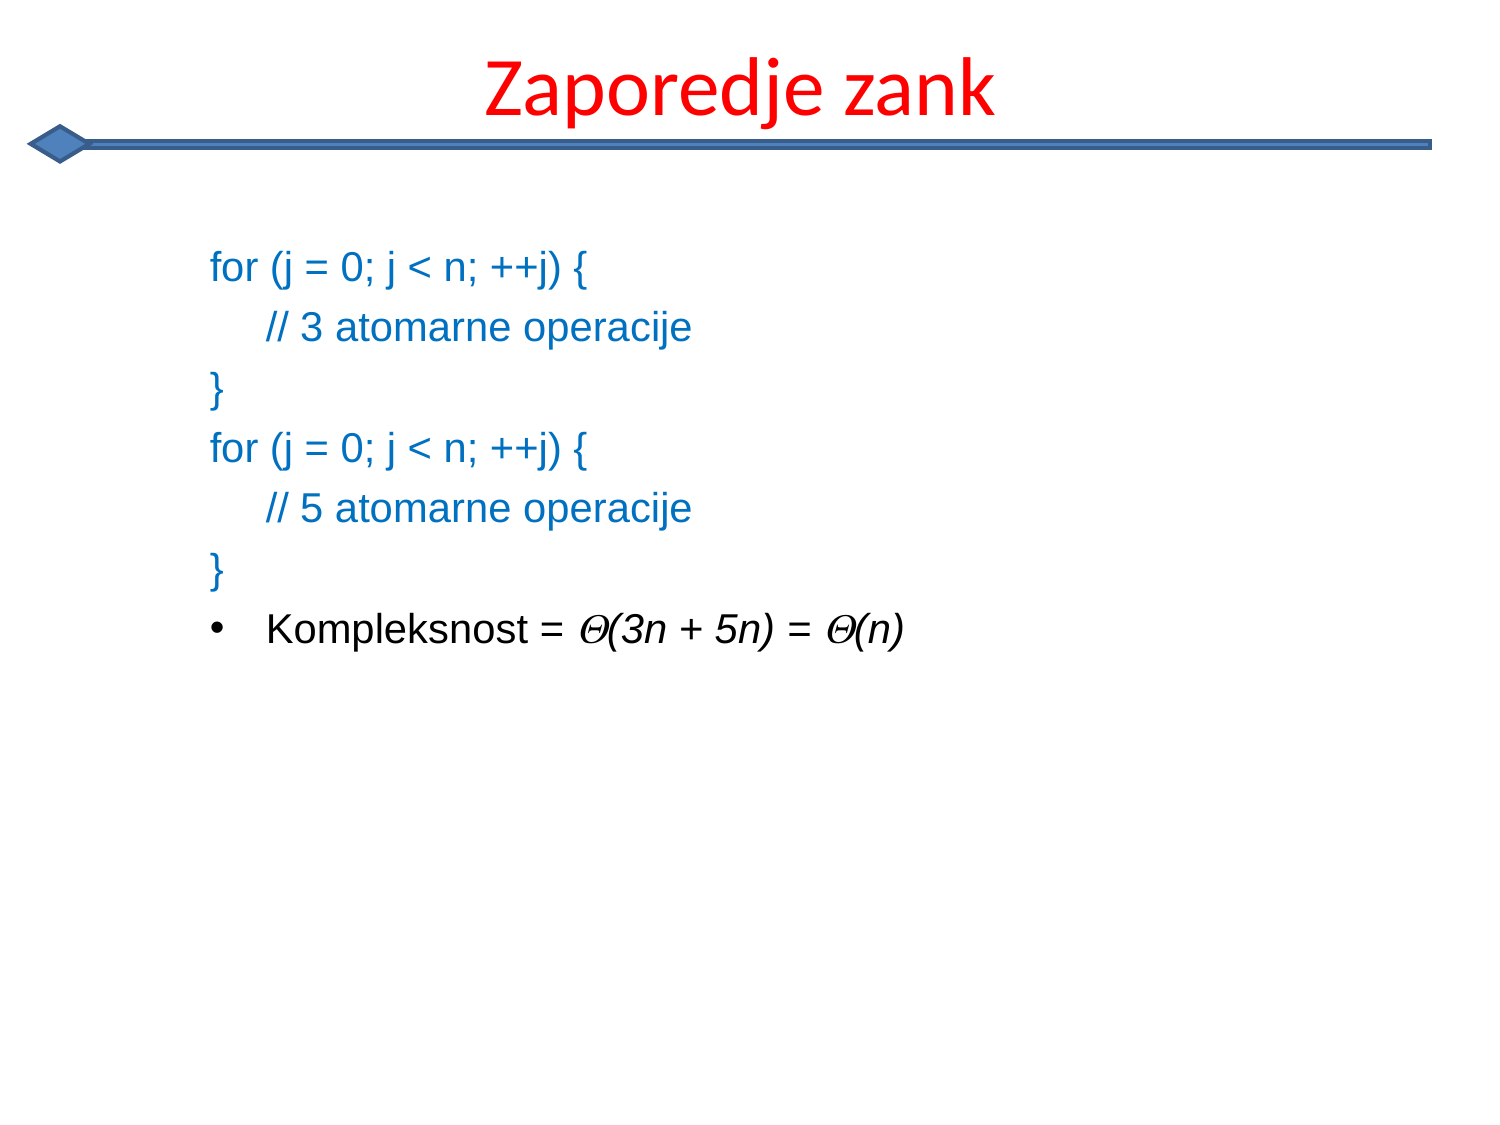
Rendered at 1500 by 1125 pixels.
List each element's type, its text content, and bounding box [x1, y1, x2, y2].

list for (j = 0; j < n; ++j) { // 3 atomarne operacije } for (j = 0; j < n; ++j) { // 5 atomarne operacije } Kompleksnost = (3n + 5n) = (n) [194, 231, 1241, 975]
title Zaporedje zank [75, 23, 1426, 141]
